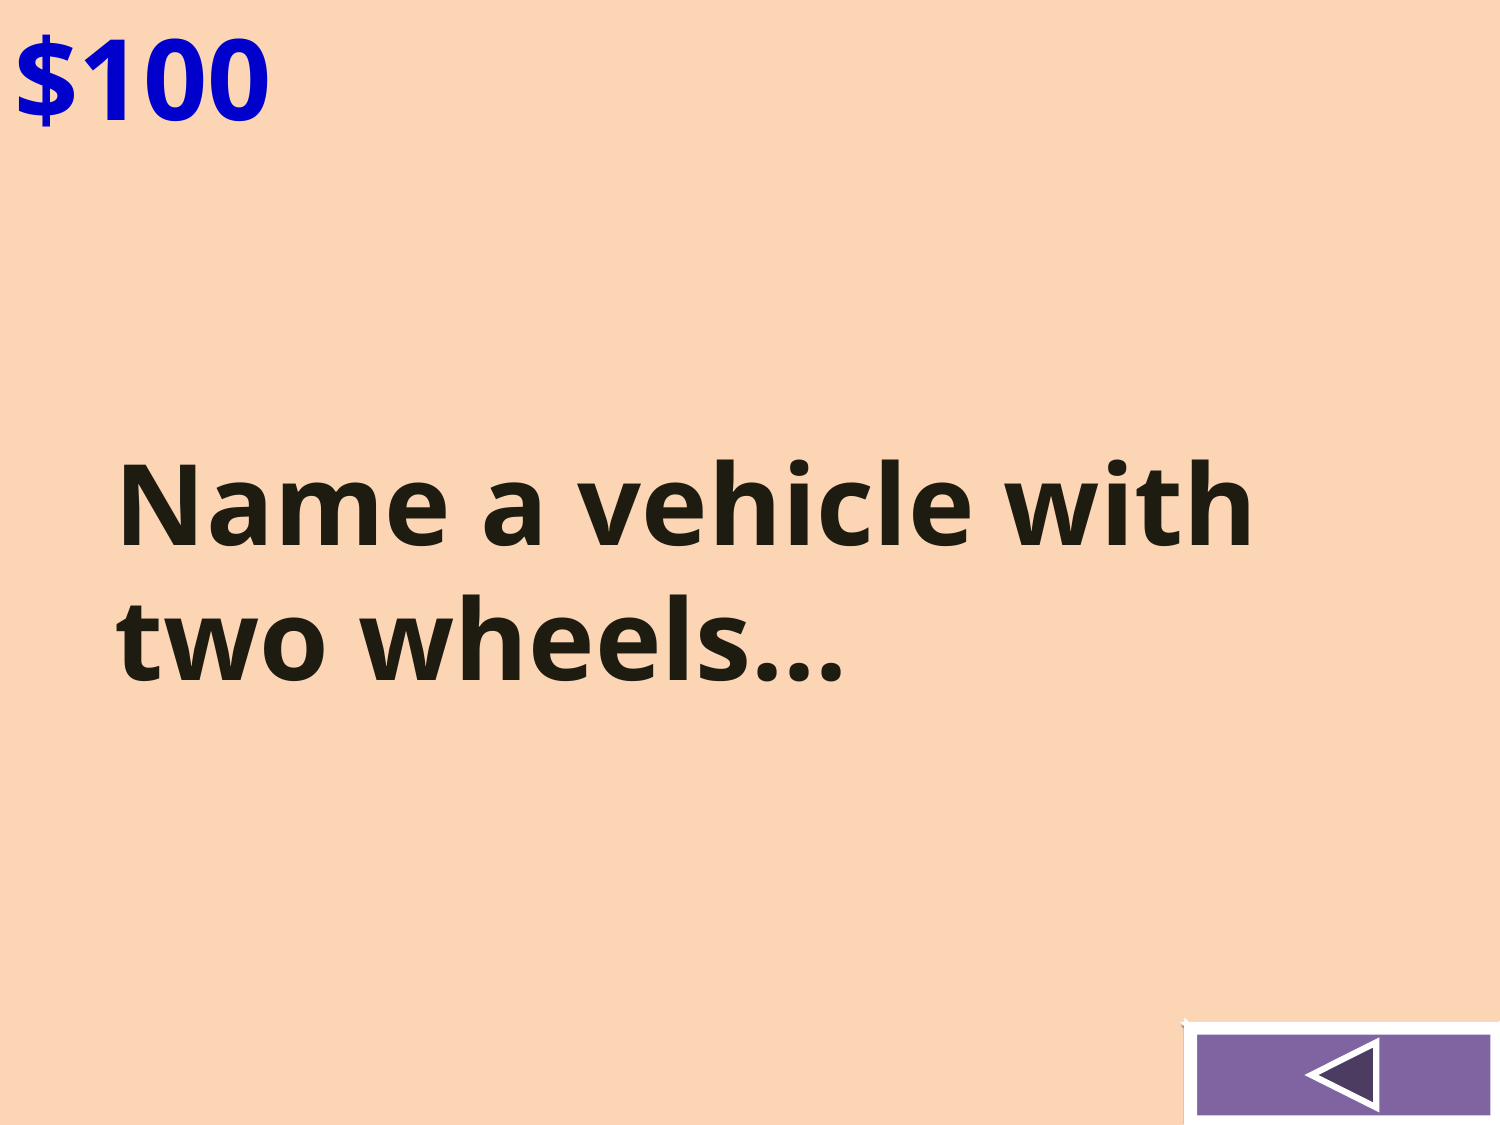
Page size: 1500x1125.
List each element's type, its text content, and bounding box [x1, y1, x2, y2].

text_box [1189, 1025, 1500, 1125]
text_box Name a vehicle with two wheels... [99, 424, 1500, 711]
text_box $100 [0, 0, 1426, 151]
